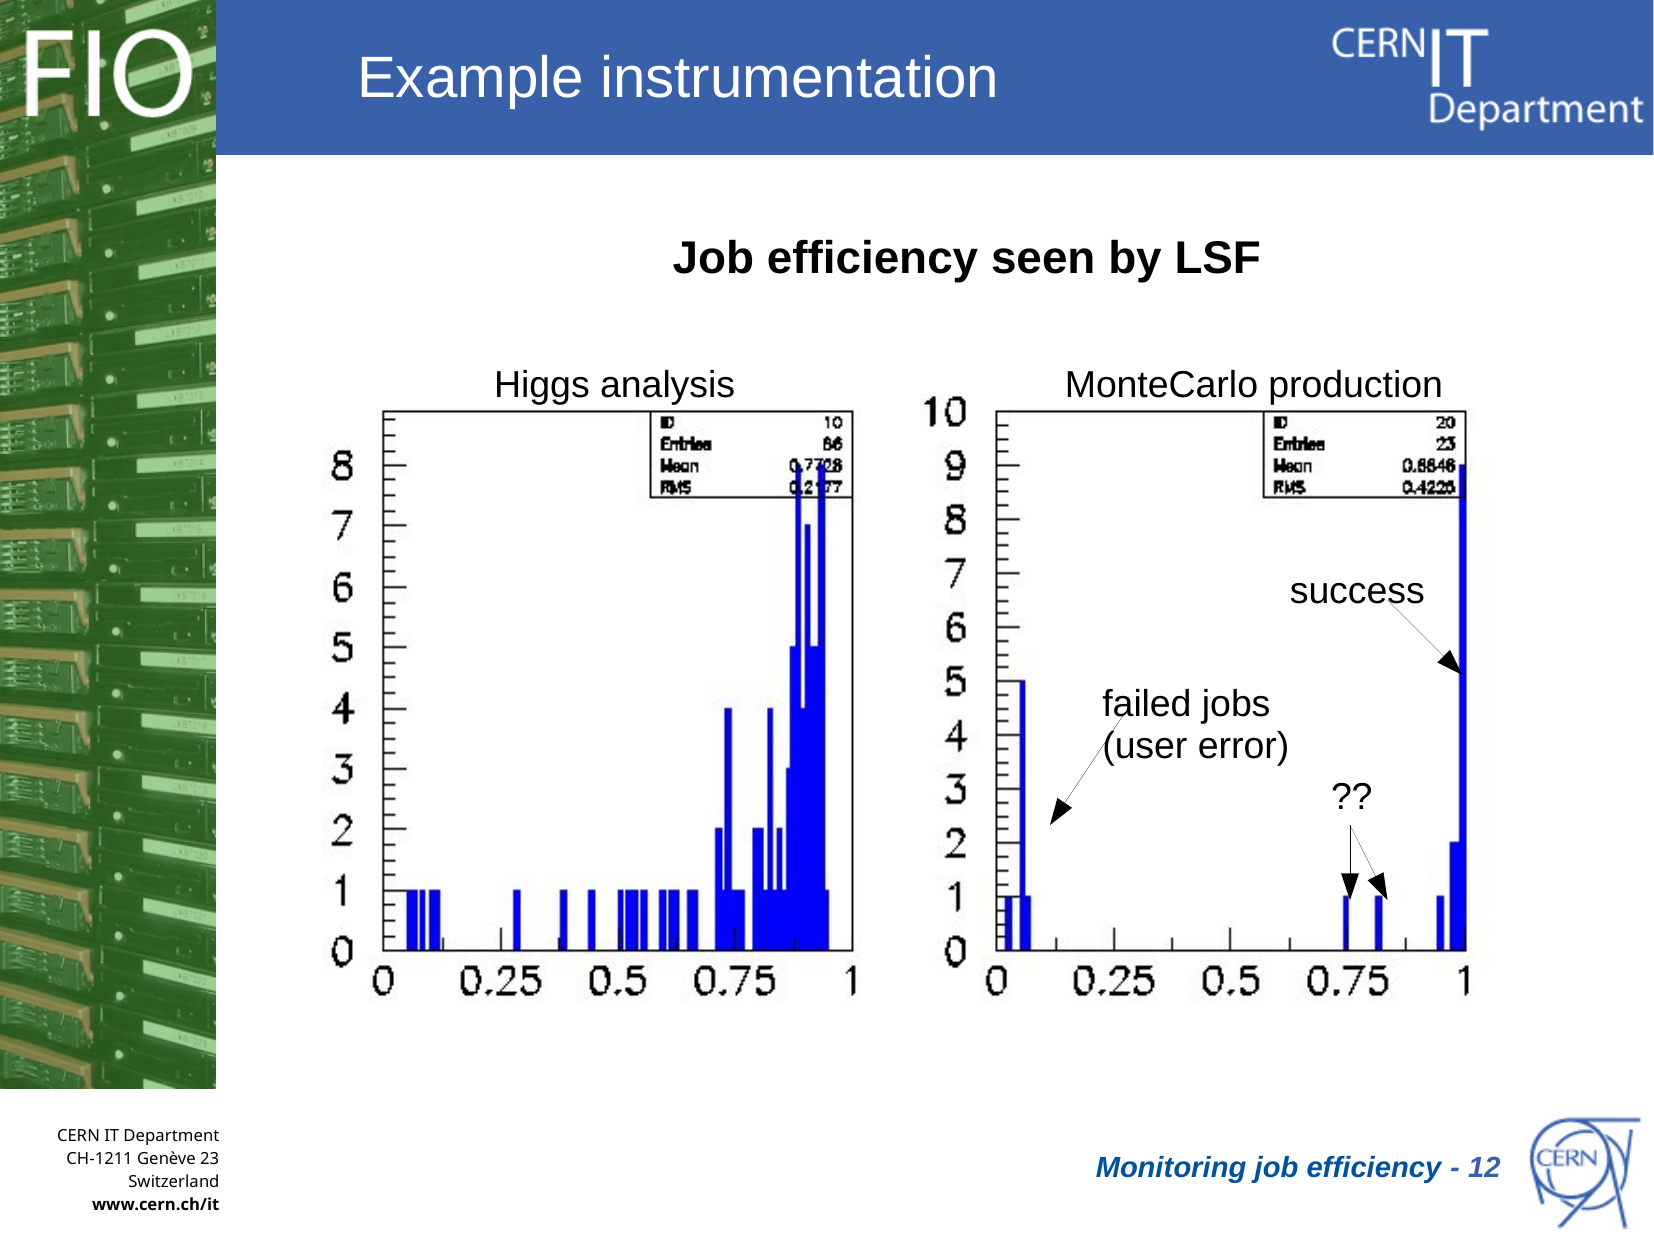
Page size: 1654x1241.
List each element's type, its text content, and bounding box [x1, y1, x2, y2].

text_box Example instrumentation [342, 37, 1016, 118]
picture [1529, 1116, 1642, 1229]
text_box success [1275, 562, 1440, 620]
picture [216, 0, 1654, 155]
text_box MonteCarlo production [1050, 355, 1458, 413]
text_box Higgs analysis [479, 355, 751, 413]
text_box Job efficiency seen by LSF [657, 225, 1276, 292]
picture [293, 363, 1538, 1051]
text_box ?? [1316, 768, 1388, 826]
text_box failed jobs (user error) [1087, 675, 1305, 774]
